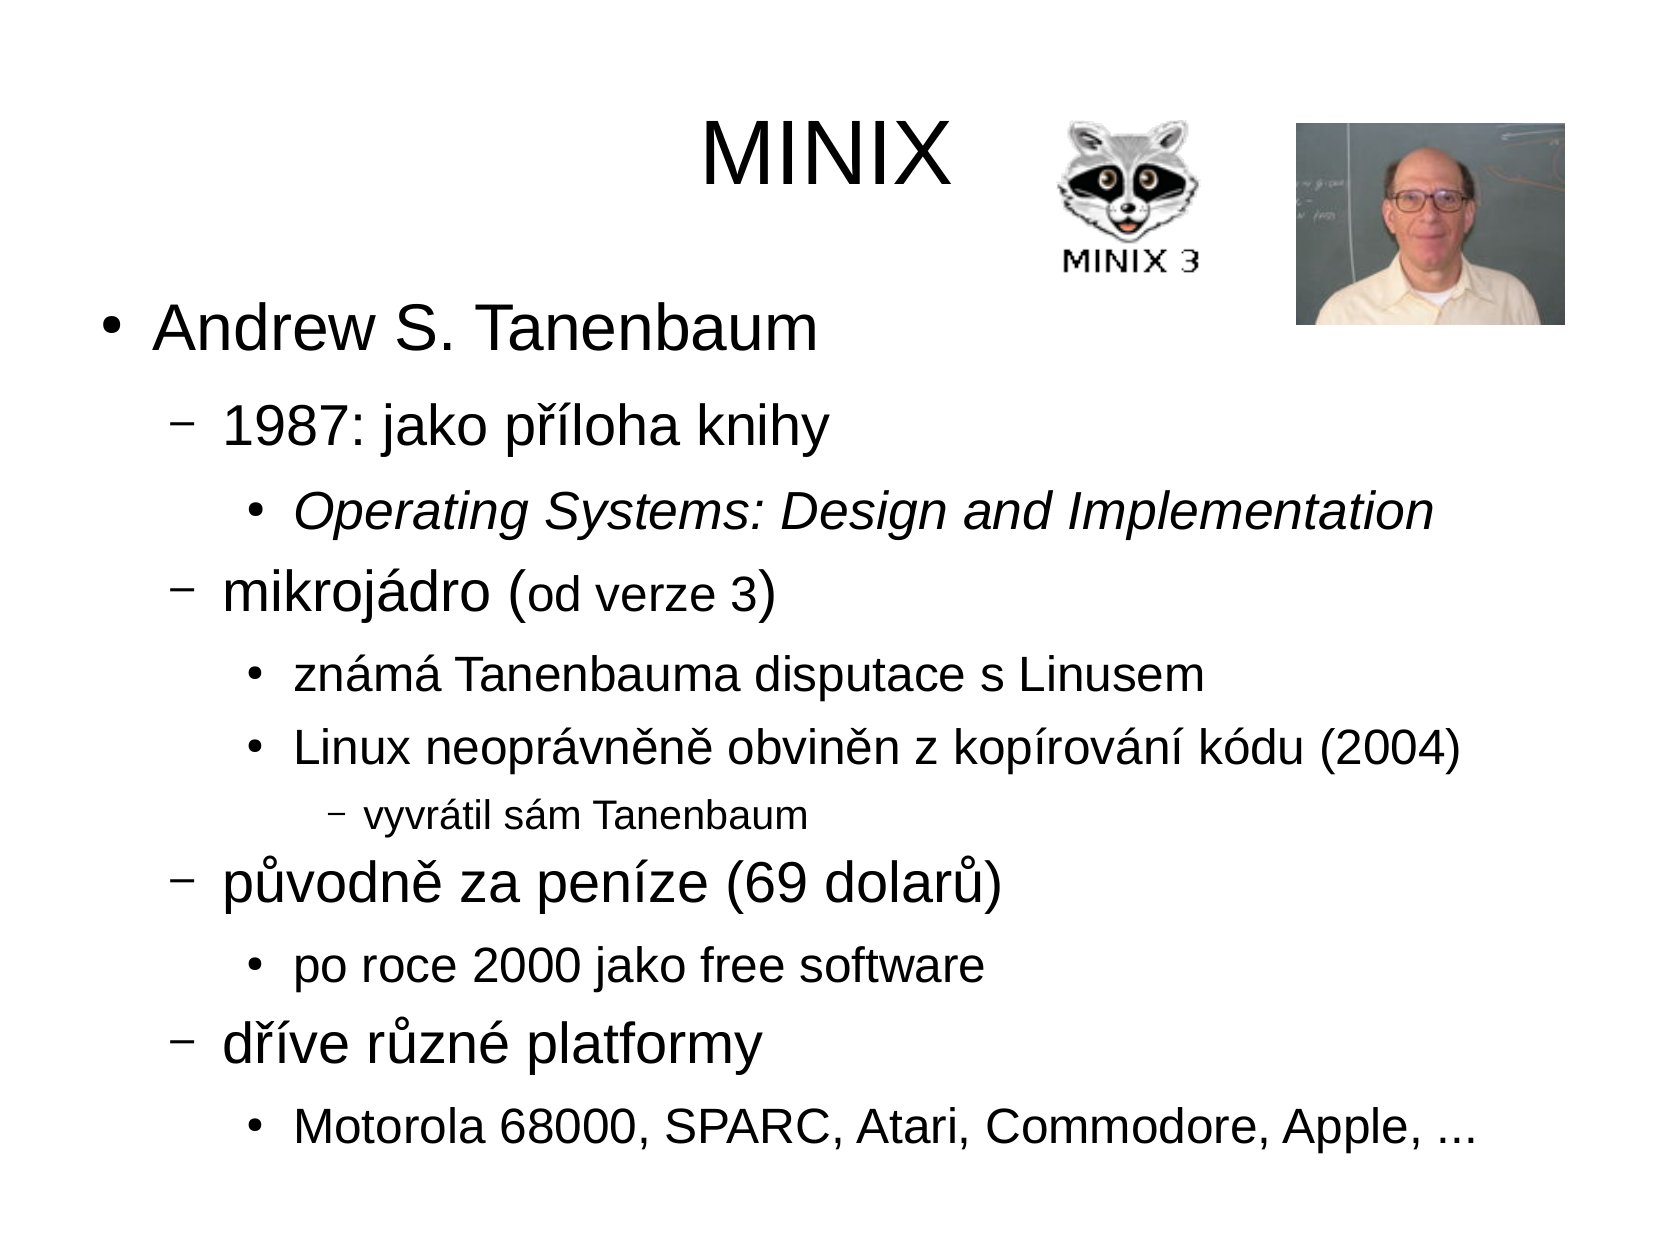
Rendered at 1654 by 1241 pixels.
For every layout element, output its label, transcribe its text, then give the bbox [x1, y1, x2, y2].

picture [1056, 120, 1201, 275]
picture [1296, 123, 1565, 325]
title MINIX [82, 49, 1571, 257]
list Andrew S. Tanenbaum 1987: jako příloha knihy Operating Systems: Design and Implementation mikrojádro (od verze 3) známá Tanenbauma disputace s Linusem Linux neoprávněně obviněn z kopírování kódu (2004) vyvrátil sám Tanenbaum původně za peníze (69 dolarů) po roce 2000 jako free software dříve různé platformy Motorola 68000, SPARC, Atari, Commodore, Apple, ... [82, 290, 1571, 1161]
